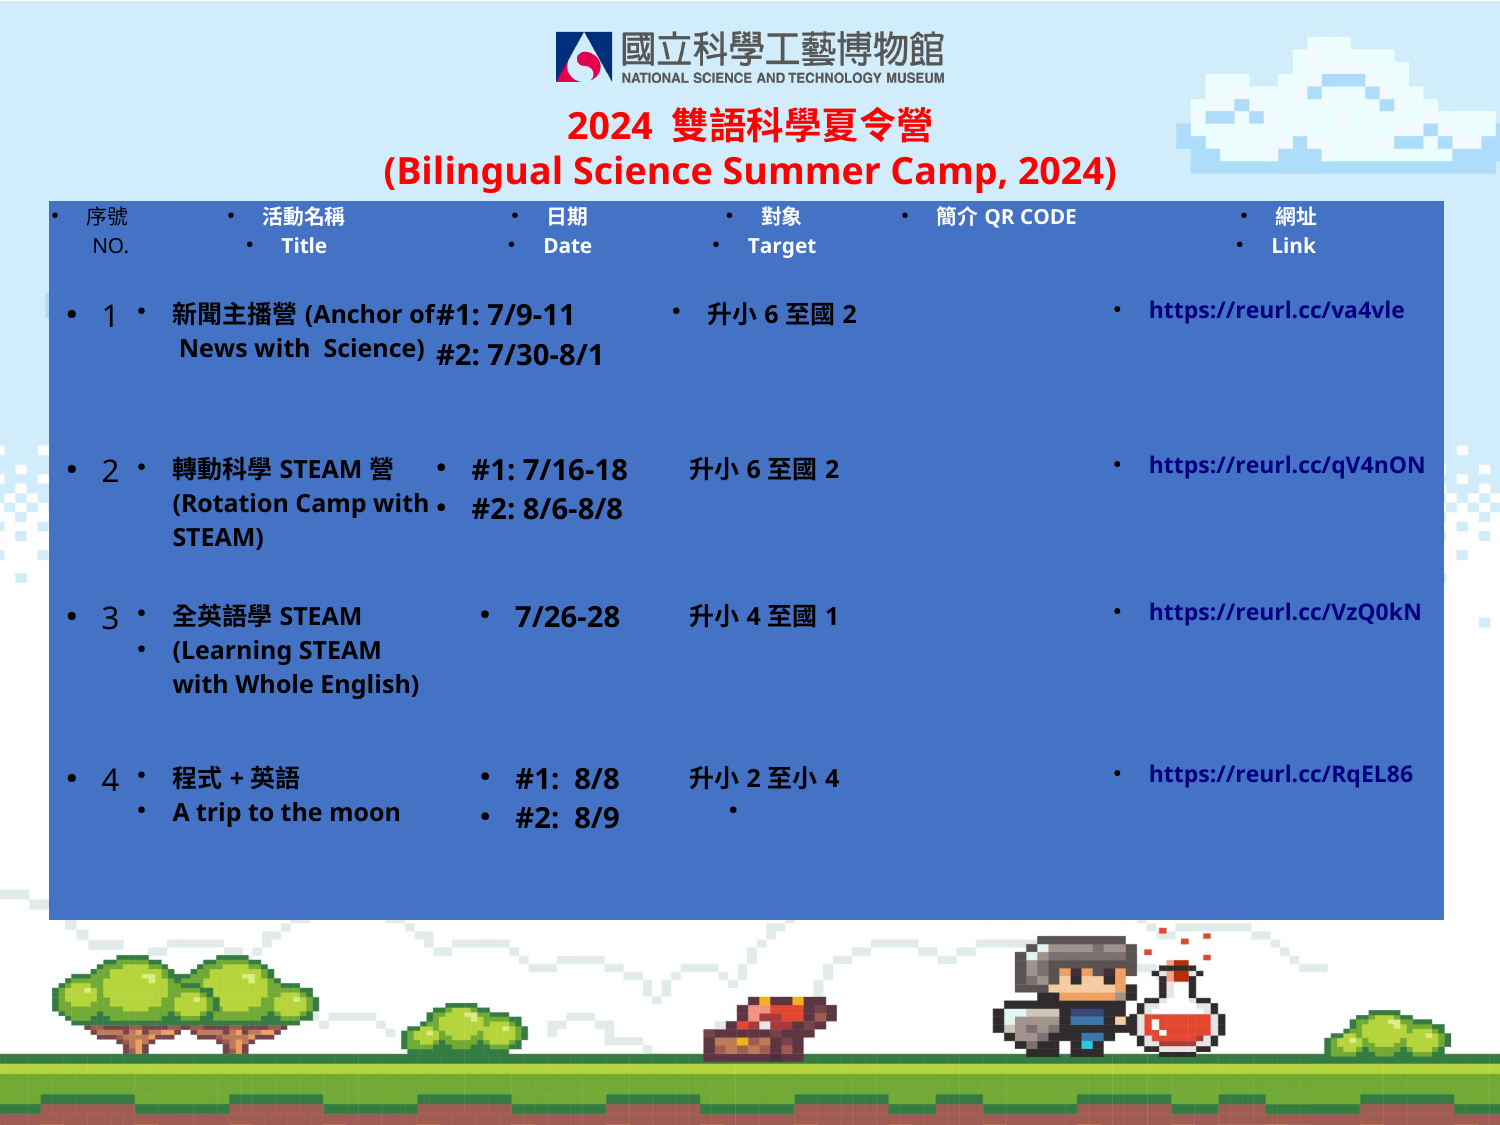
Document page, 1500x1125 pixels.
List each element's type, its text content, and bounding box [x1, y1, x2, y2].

picture [0, 0, 1500, 1125]
table_cell 2 [49, 449, 137, 596]
table_header 活動名稱 Title [137, 201, 436, 294]
table_header 簡介QR CODE [865, 201, 1113, 294]
table_cell 全英語學STEAM (Learning STEAM with Whole English) [137, 596, 436, 758]
table_cell #1: 8/8 #2: 8/9 [436, 758, 664, 920]
table_cell https://reurl.cc/VzQ0kN [1113, 596, 1444, 758]
table_cell 轉動科學STEAM營(Rotation Camp with STEAM) [137, 449, 436, 596]
table_header 網址 Link [1113, 201, 1444, 294]
table_cell 升小2至小4 [664, 758, 865, 920]
table_header 日期 Date [436, 201, 664, 294]
table_header 對象 Target [664, 201, 865, 294]
table_cell 升小4至國1 [664, 596, 865, 758]
text_box 2024 雙語科學夏令營 (Bilingual Science Summer Camp, 2024) [320, 94, 1181, 201]
table_cell [865, 294, 1113, 449]
table_cell https://reurl.cc/qV4nON [1113, 449, 1444, 596]
table_cell [865, 596, 1113, 758]
table_cell [865, 758, 1113, 920]
table_cell 升小6至國2 [664, 449, 865, 596]
table_cell https://reurl.cc/va4vle [1113, 294, 1444, 449]
table_cell [865, 449, 1113, 596]
table_cell #1: 7/9-11 #2: 7/30-8/1 [436, 294, 664, 449]
table_cell 4 [49, 758, 137, 920]
table_cell 升小6至國2 [664, 294, 865, 449]
table_cell 新聞主播營(Anchor of News with Science) [137, 294, 436, 449]
table_cell 1 [49, 294, 137, 449]
table_cell 3 [49, 596, 137, 758]
table_cell 7/26-28 [436, 596, 664, 758]
table_cell #1: 7/16-18 #2: 8/6-8/8 [436, 449, 664, 596]
table_header 序號NO. [49, 201, 137, 294]
table_cell https://reurl.cc/RqEL86 [1113, 758, 1444, 920]
table_cell 程式+英語 A trip to the moon [137, 758, 436, 920]
